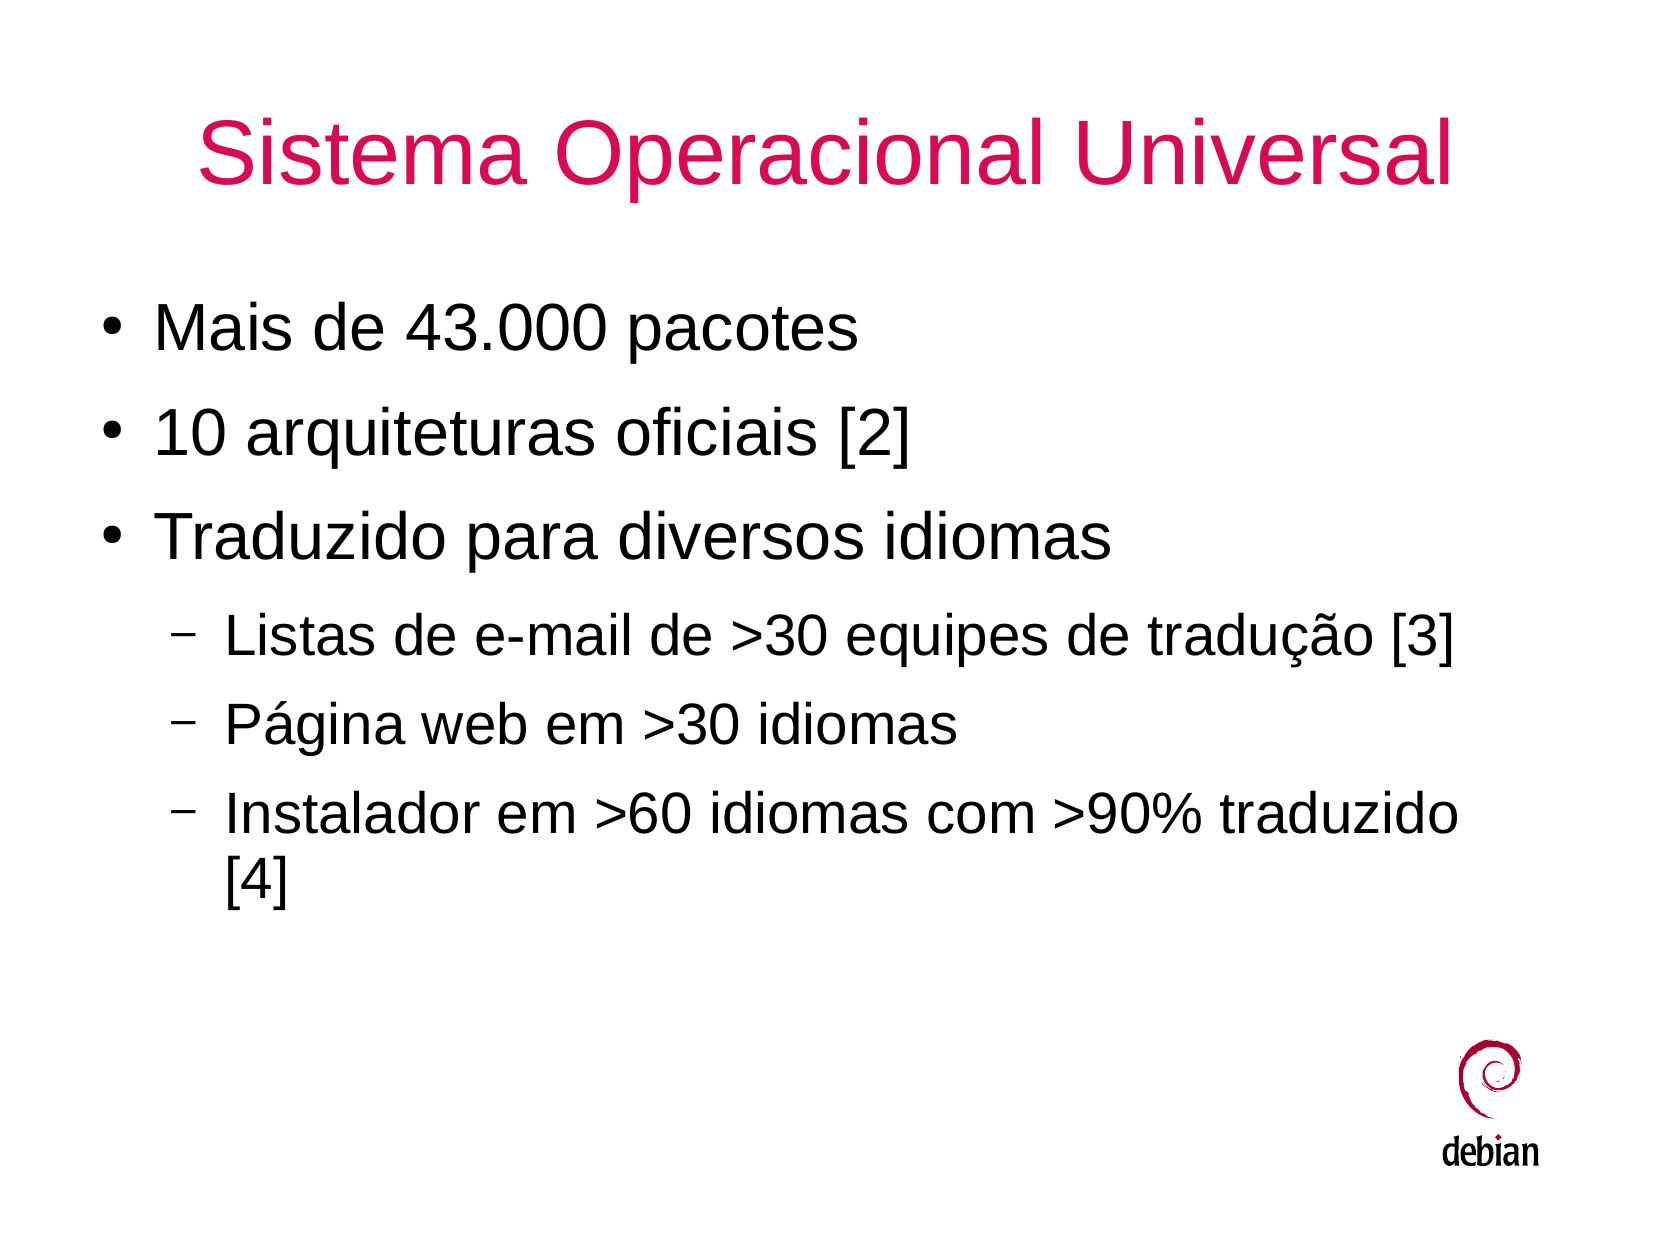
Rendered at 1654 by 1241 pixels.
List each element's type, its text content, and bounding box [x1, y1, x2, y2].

list Mais de 43.000 pacotes 10 arquiteturas oficiais [2] Traduzido para diversos idiomas Listas de e-mail de >30 equipes de tradução [3] Página web em >30 idiomas Instalador em >60 idiomas com >90% traduzido [4] [82, 290, 1538, 1010]
title Sistema Operacional Universal [82, 49, 1571, 257]
